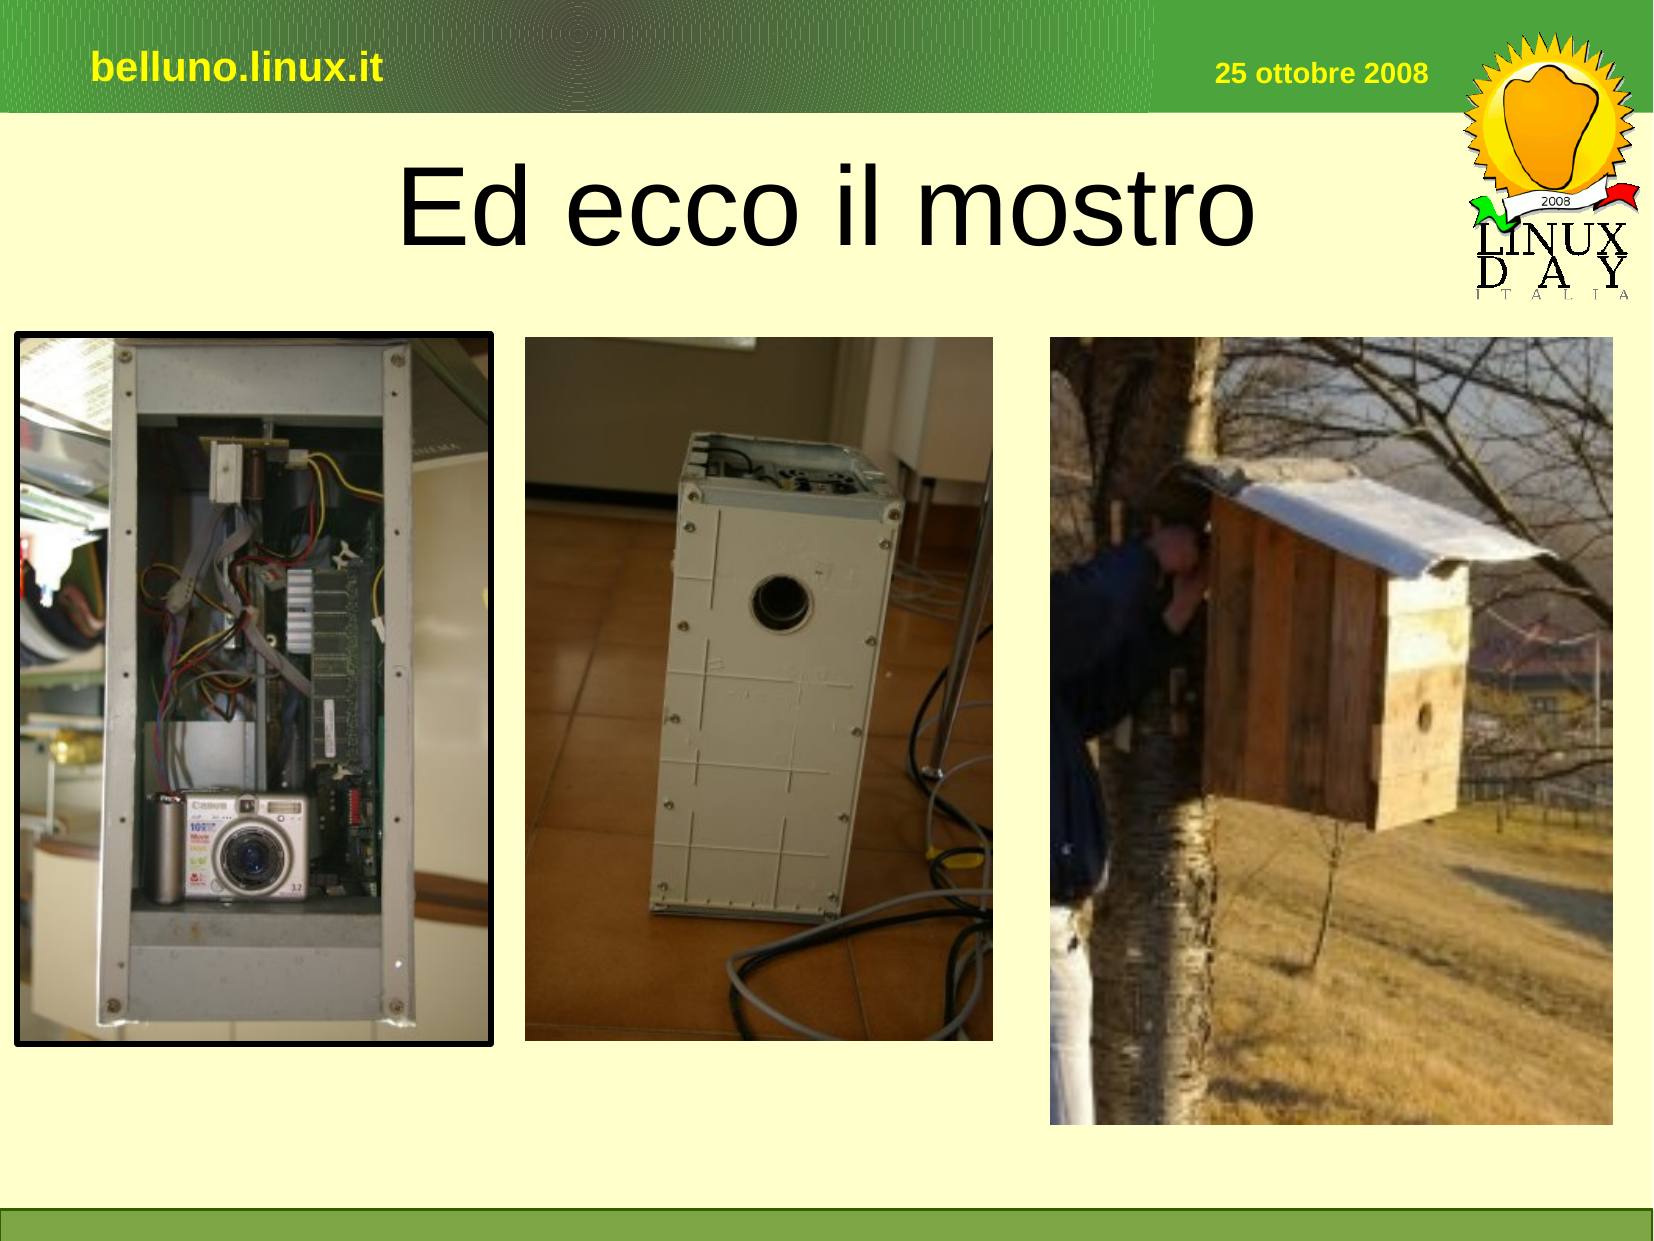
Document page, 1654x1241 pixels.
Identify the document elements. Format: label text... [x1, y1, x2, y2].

picture [1462, 29, 1641, 300]
picture [525, 337, 993, 1041]
picture [1050, 337, 1613, 1126]
picture [20, 337, 488, 1041]
title Ed ecco il mostro [121, 110, 1533, 303]
